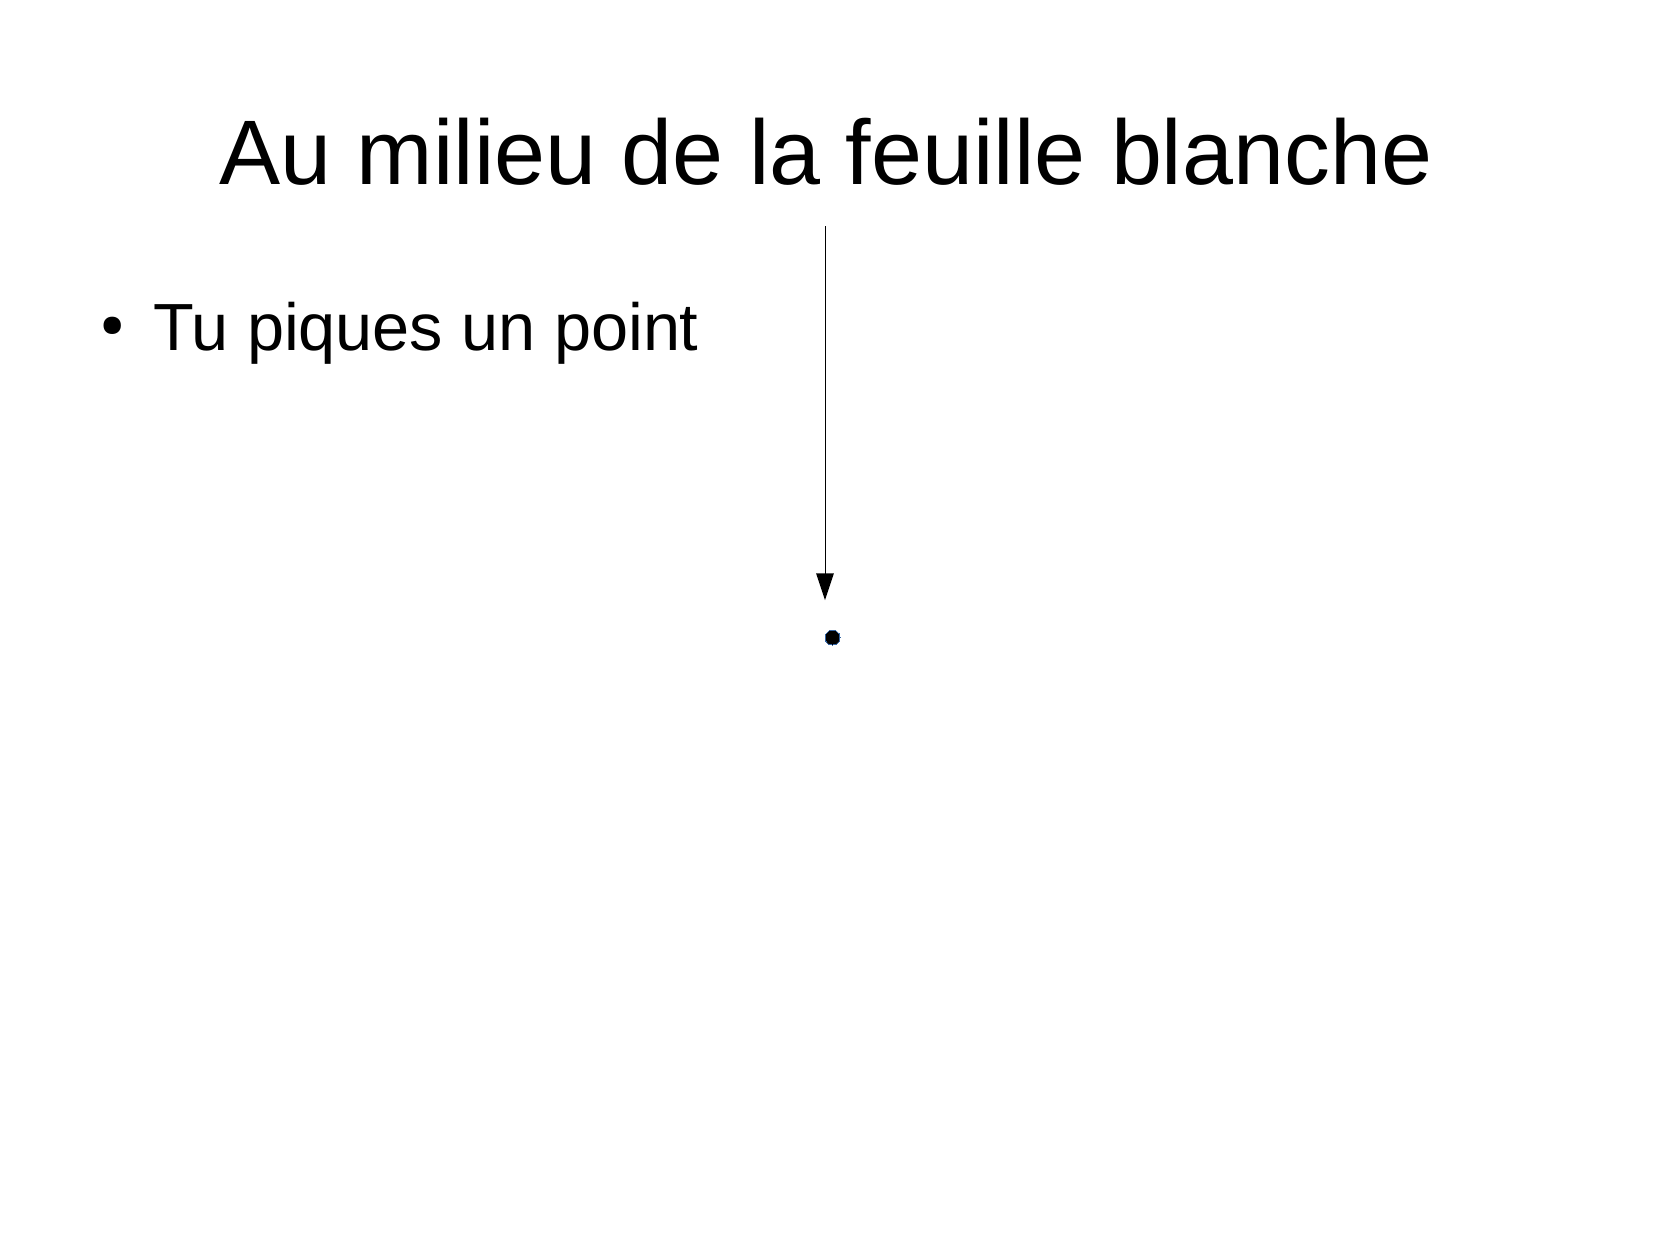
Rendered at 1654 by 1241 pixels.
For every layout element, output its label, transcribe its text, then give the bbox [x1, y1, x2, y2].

list Tu piques un point [82, 290, 1571, 1010]
text_box [825, 630, 841, 646]
title Au milieu de la feuille blanche [82, 49, 1571, 257]
